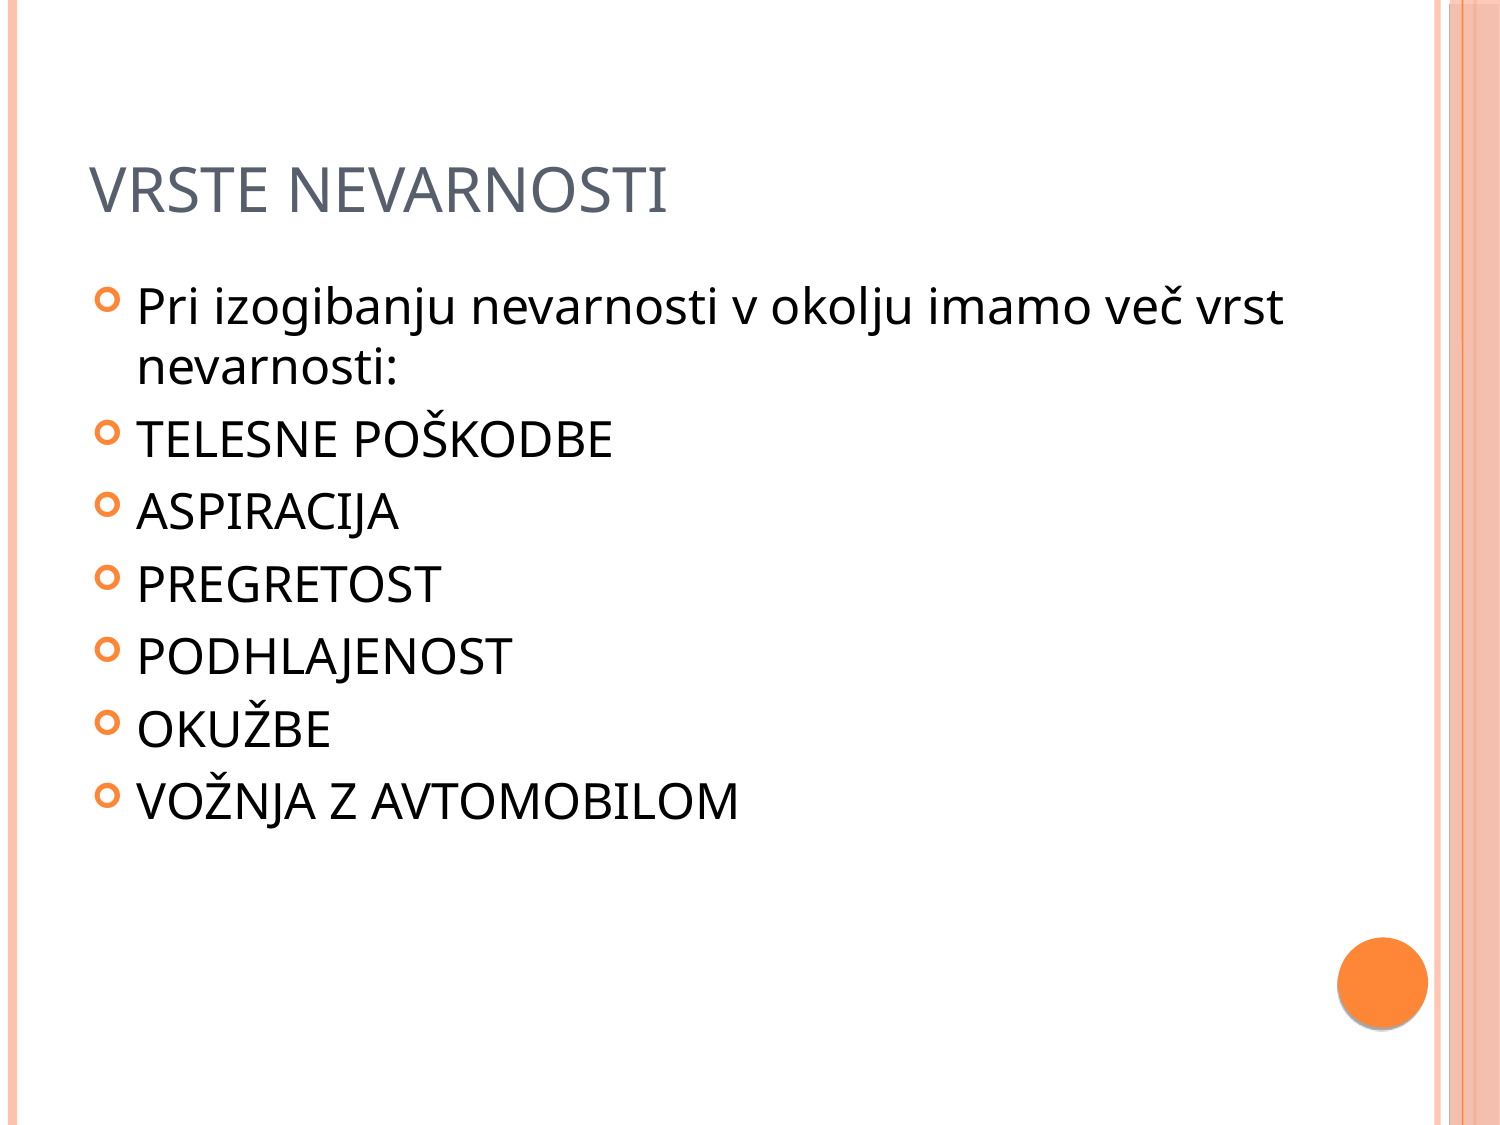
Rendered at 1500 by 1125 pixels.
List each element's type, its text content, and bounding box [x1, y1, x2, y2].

list Pri izogibanju nevarnosti v okolju imamo več vrst nevarnosti: TELESNE POŠKODBE ASPIRACIJA PREGRETOST PODHLAJENOST OKUŽBE VOŽNJA Z AVTOMOBILOM [76, 267, 1302, 1067]
title VRSTE NEVARNOSTI [75, 45, 1300, 233]
